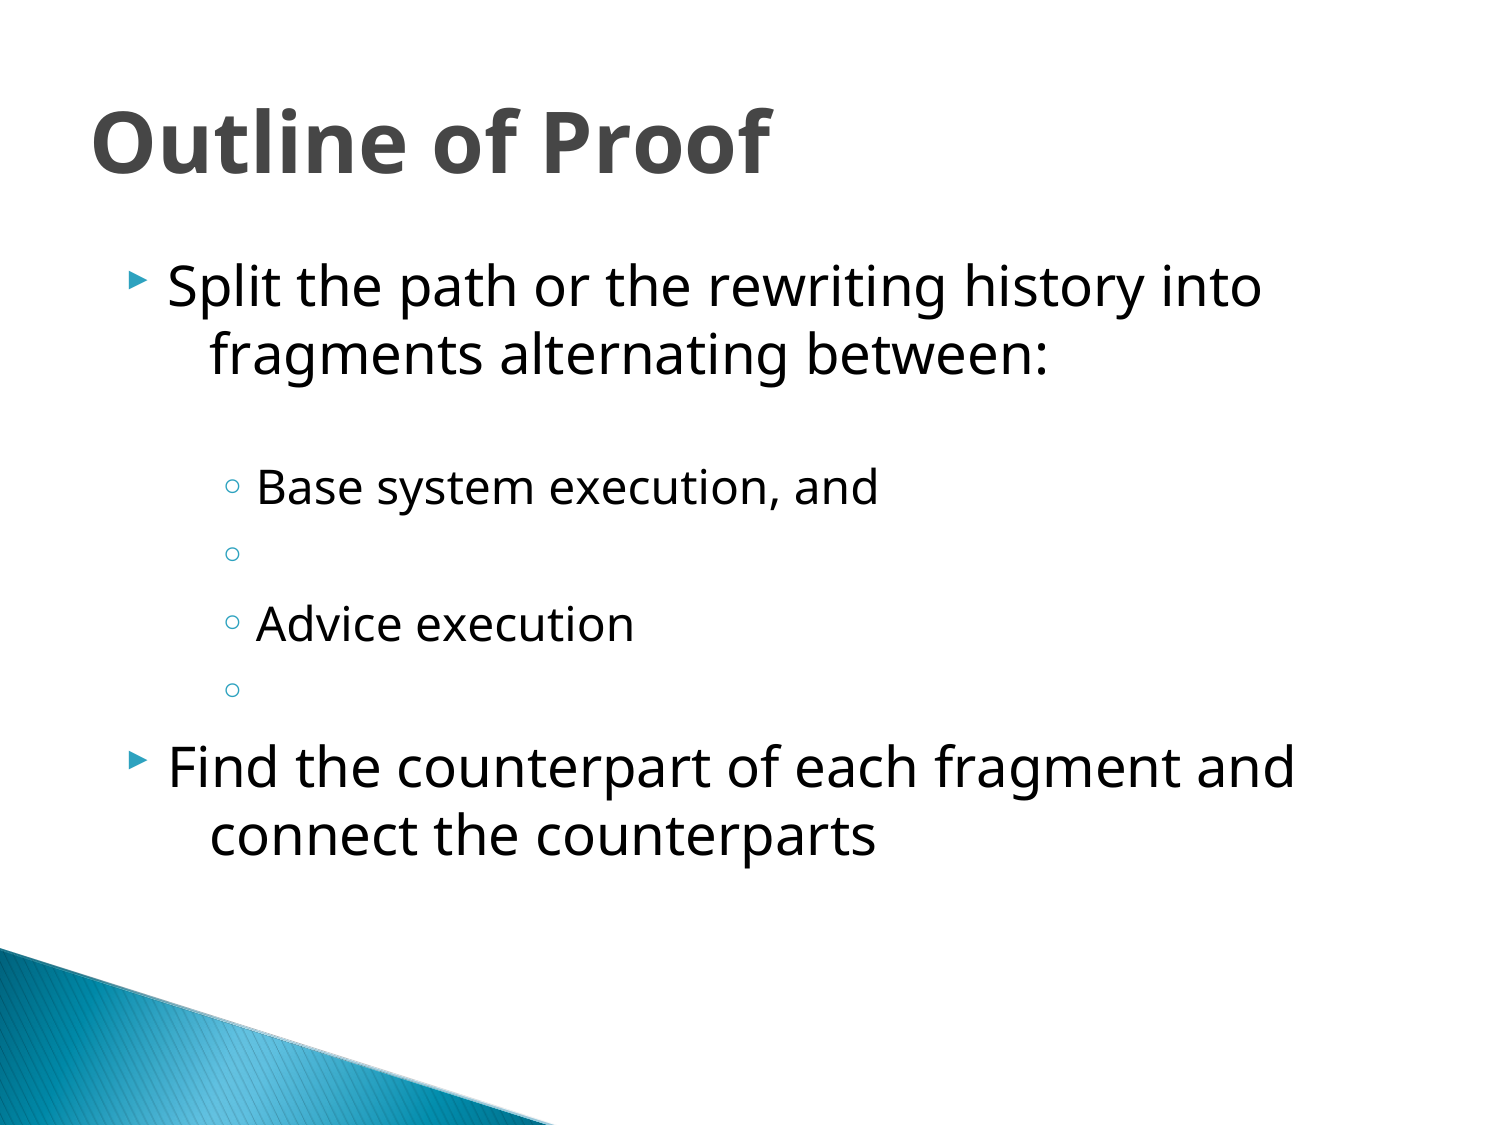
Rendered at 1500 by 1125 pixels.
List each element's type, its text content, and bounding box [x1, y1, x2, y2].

title Outline of Proof [75, 20, 1426, 242]
list Split the path or the rewriting history into fragments alternating between: Base system execution, and Advice execution Find the counterpart of each fragment and connect the counterparts [75, 242, 1426, 987]
